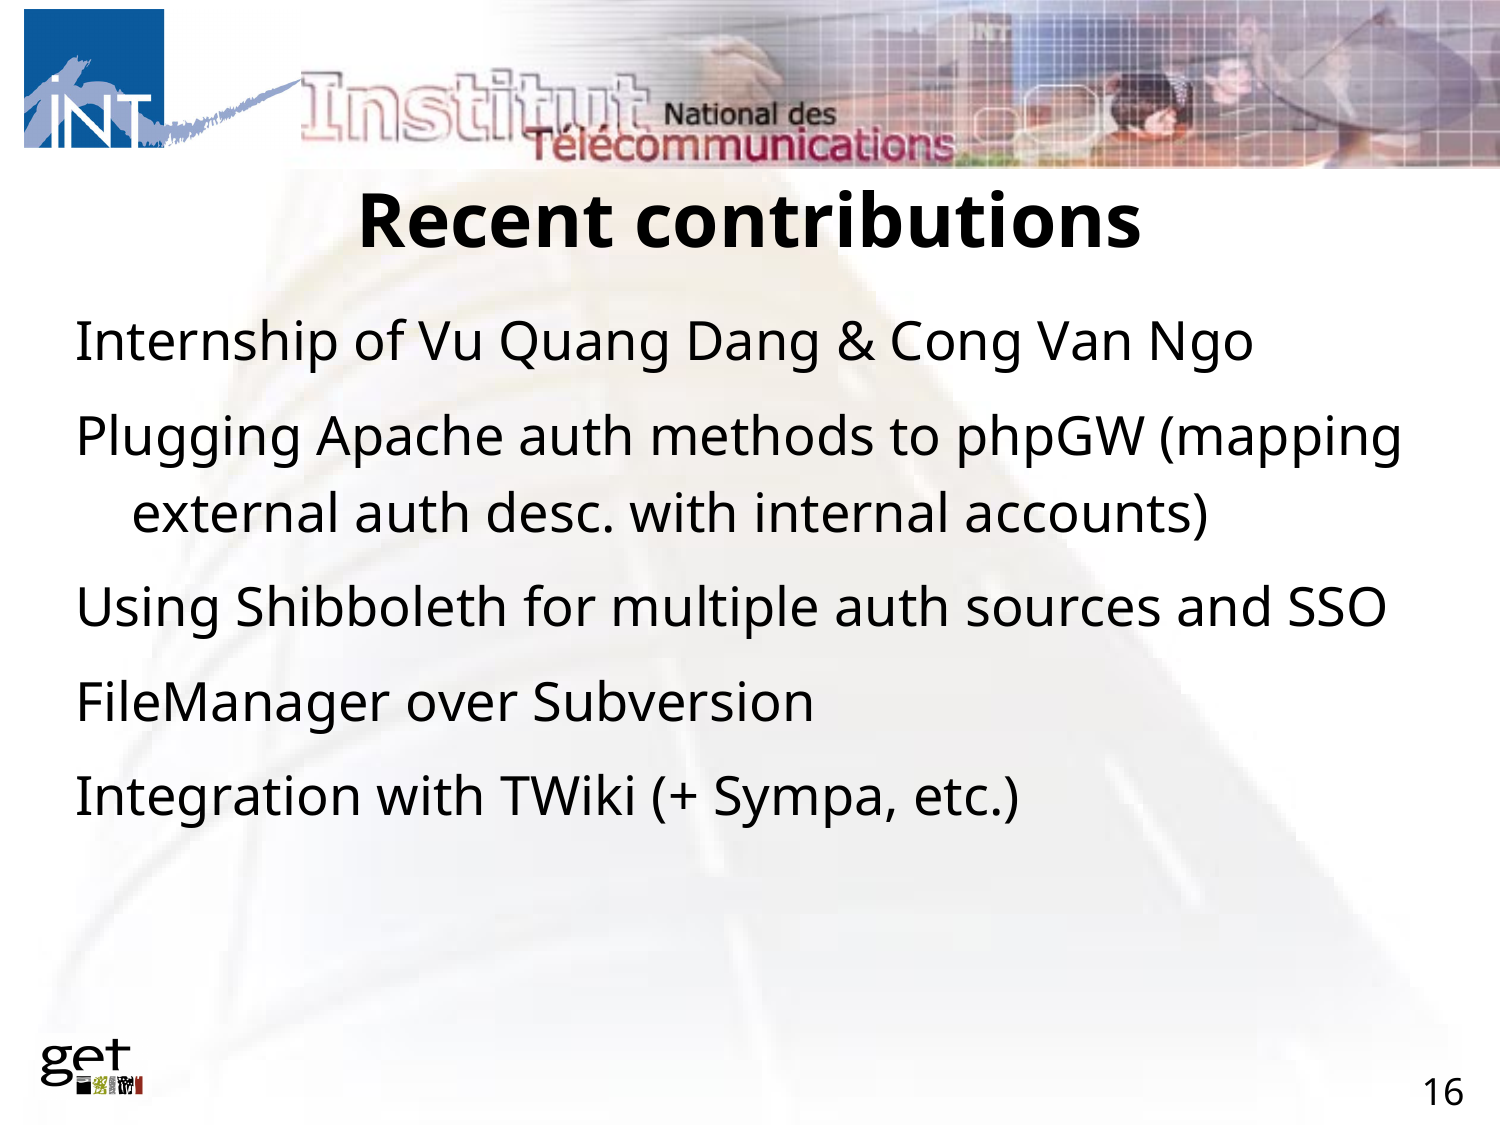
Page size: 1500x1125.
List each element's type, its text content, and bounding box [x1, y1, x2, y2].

title Recent contributions [75, 156, 1425, 276]
list Internship of Vu Quang Dang & Cong Van Ngo Plugging Apache auth methods to phpGW (mapping external auth desc. with internal accounts) Using Shibboleth for multiple auth sources and SSO FileManager over Subversion Integration with TWiki (+ Sympa, etc.) [75, 299, 1425, 1006]
picture [0, 0, 1500, 1125]
